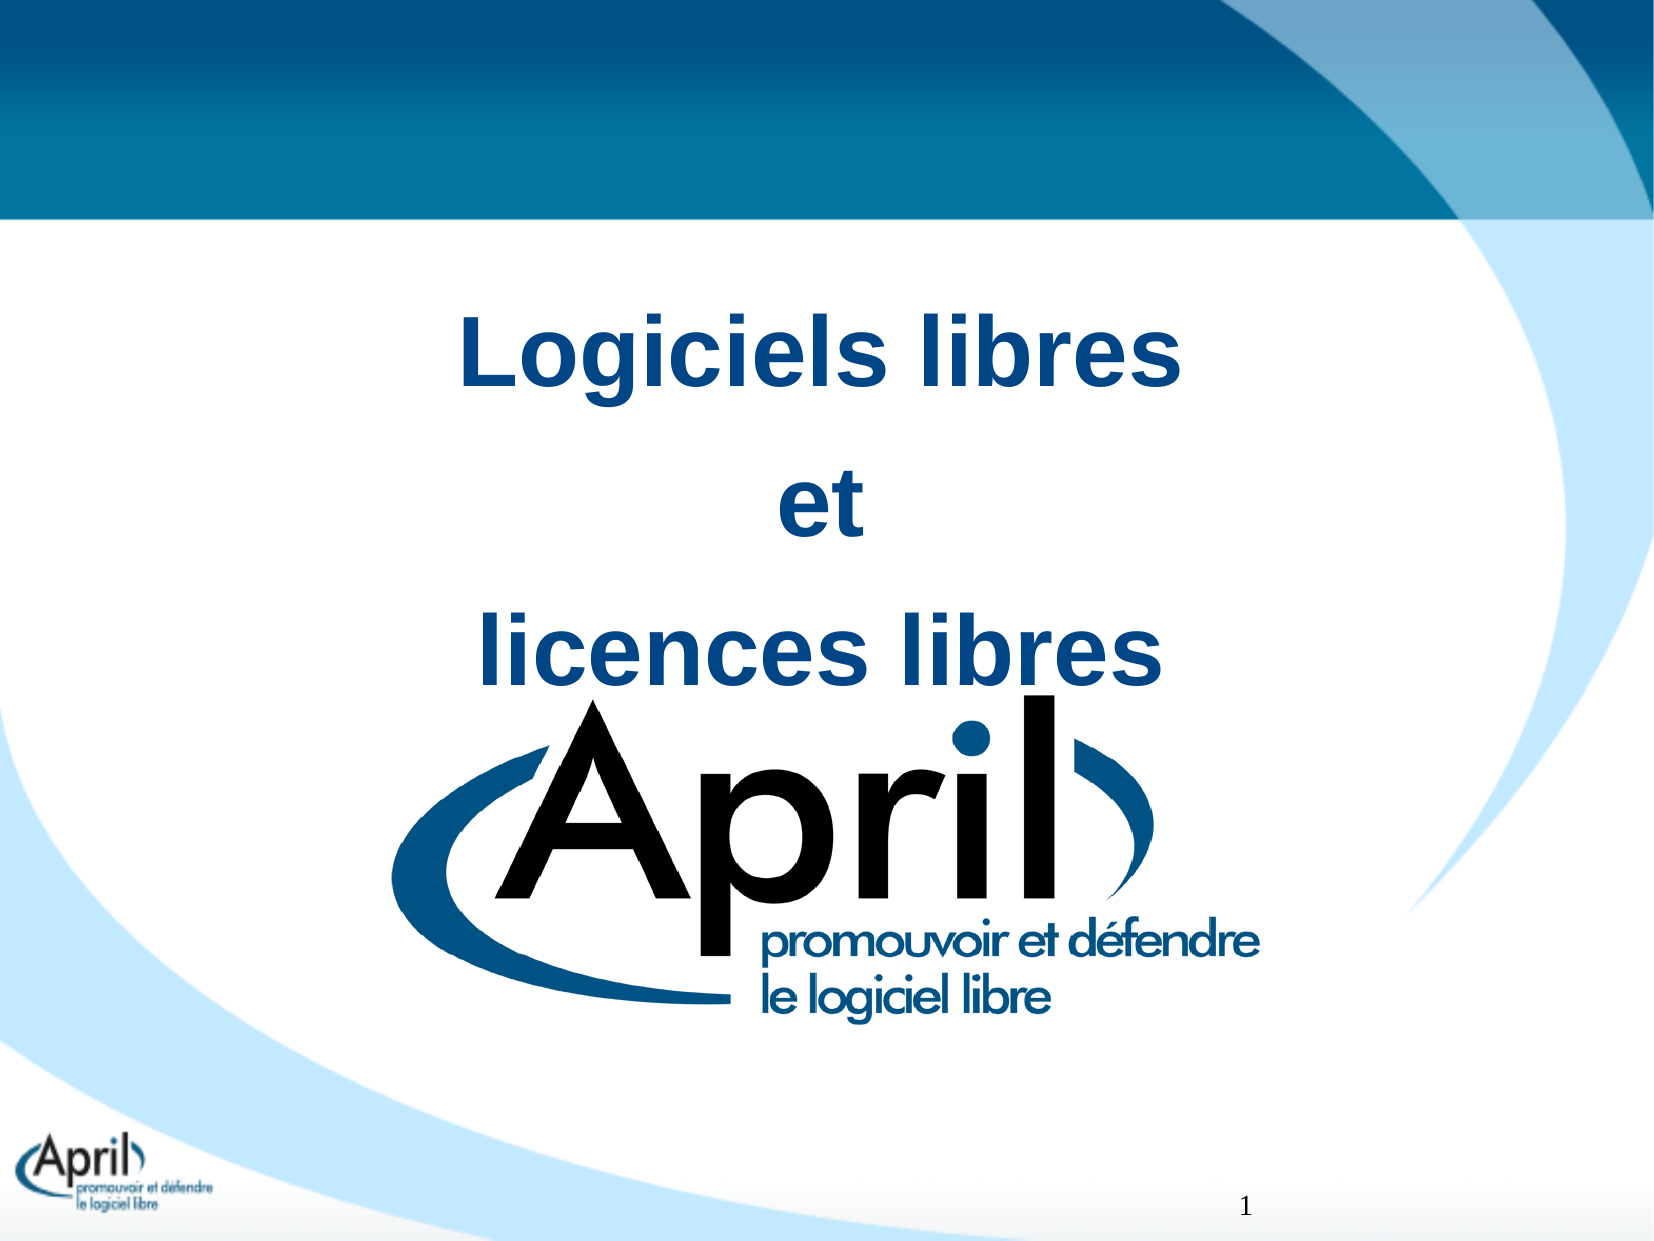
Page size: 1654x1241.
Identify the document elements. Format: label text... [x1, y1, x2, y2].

text_box <numéro> [1238, 1151, 1625, 1238]
text_box [0, 1154, 1654, 1241]
picture [0, 0, 1654, 1154]
subtitle Logiciels libres et licences libres [76, 286, 1565, 623]
